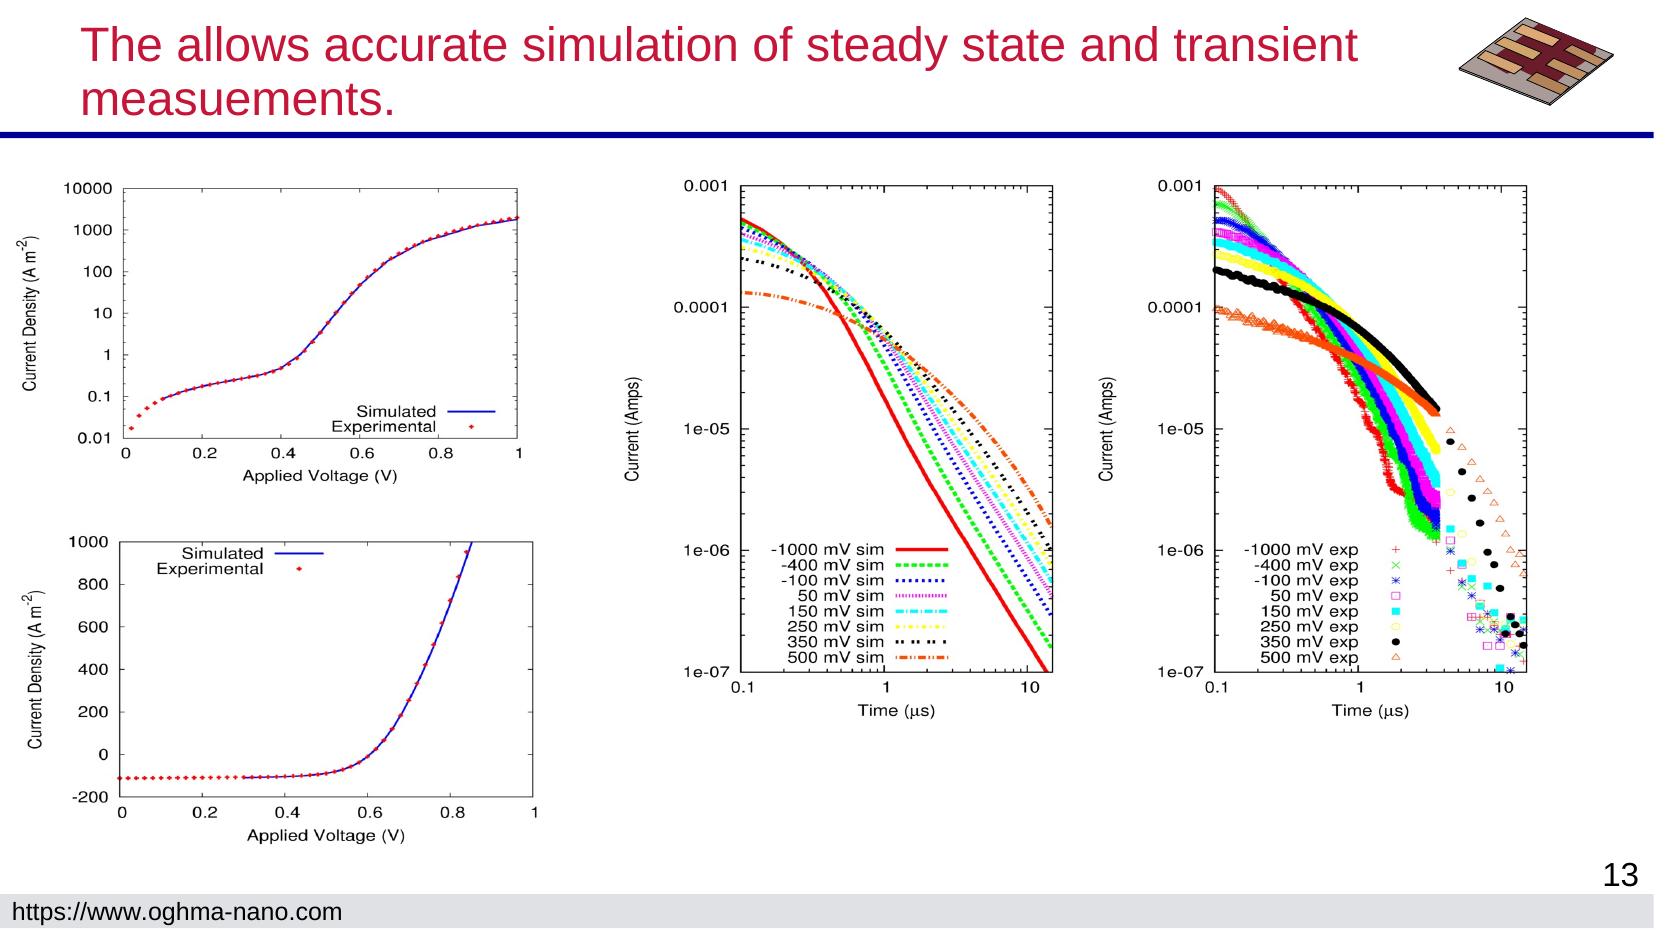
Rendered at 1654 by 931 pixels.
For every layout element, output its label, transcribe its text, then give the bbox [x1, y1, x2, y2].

text_box <number> [1587, 845, 1654, 904]
picture [7, 523, 560, 846]
title The allows accurate simulation of steady state and transient measuements. [65, 9, 1430, 134]
picture [2, 170, 544, 486]
picture [606, 167, 1554, 721]
